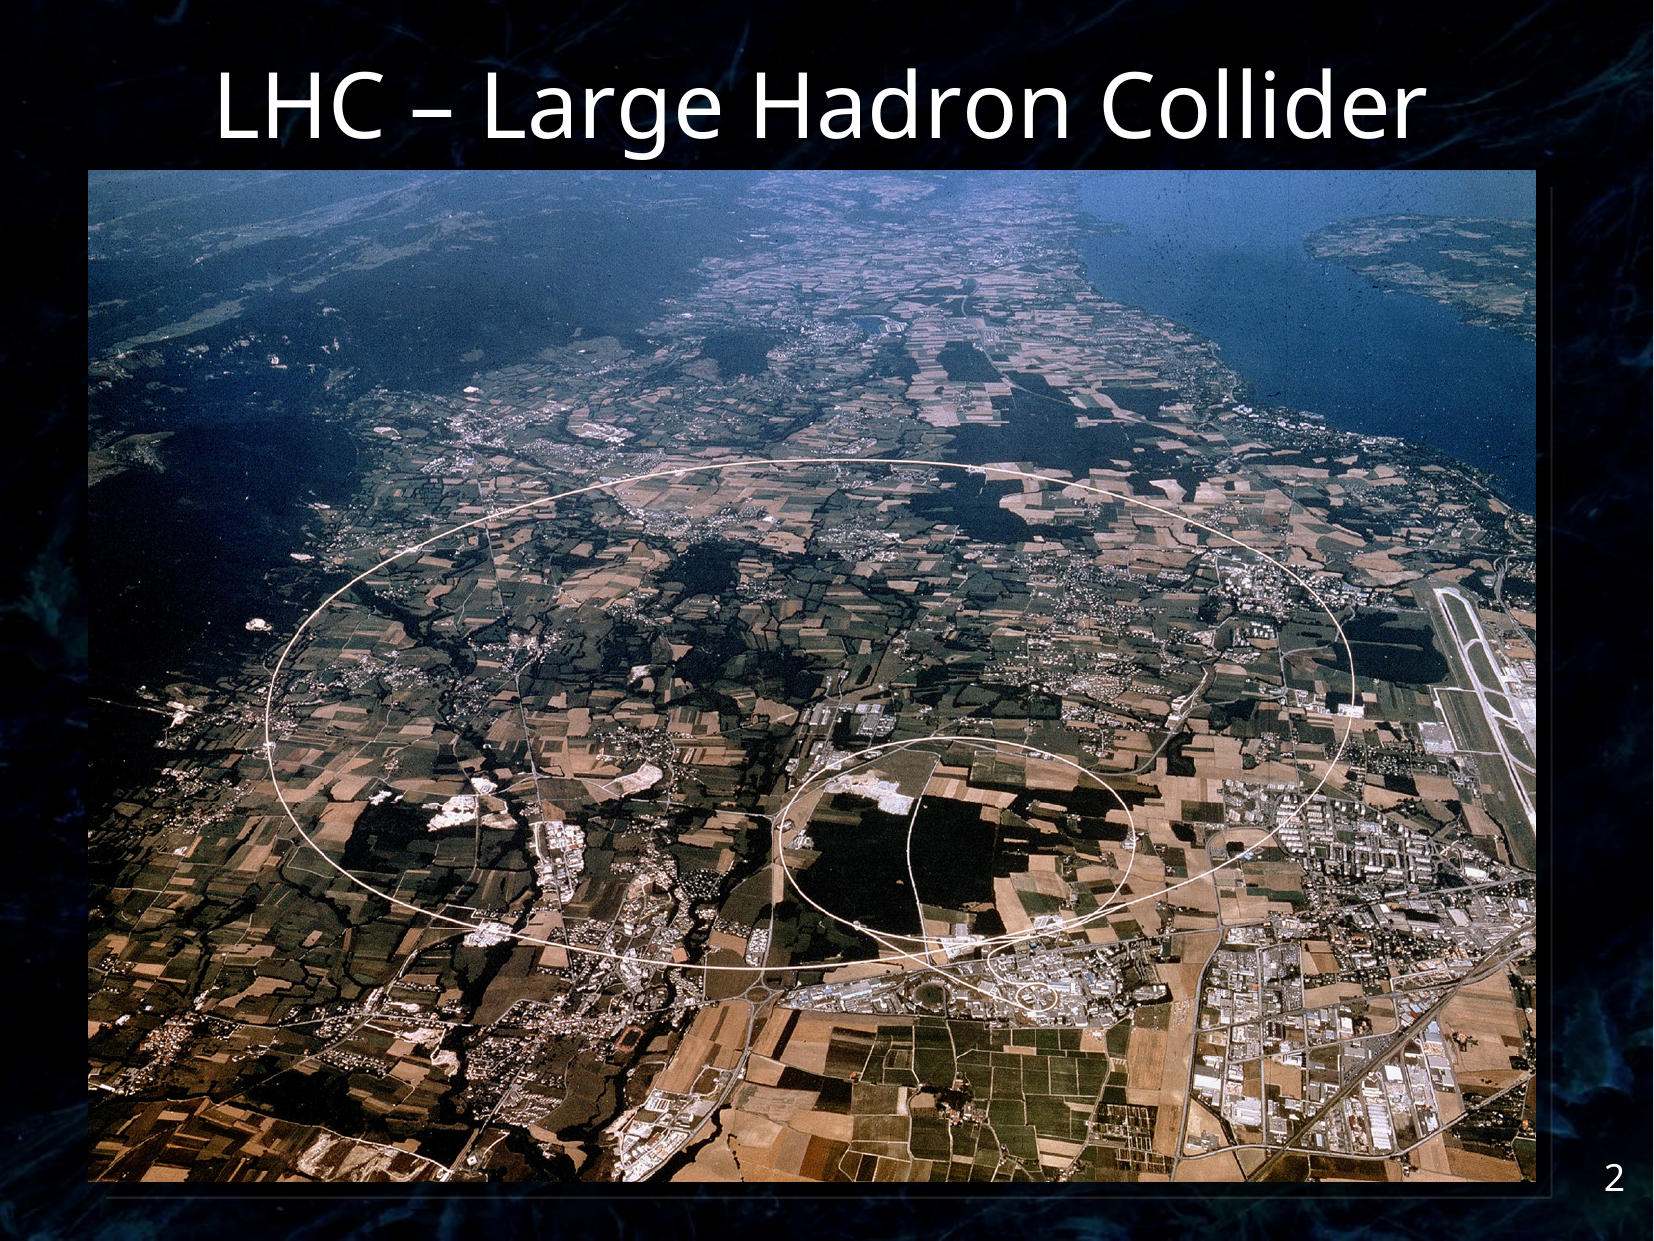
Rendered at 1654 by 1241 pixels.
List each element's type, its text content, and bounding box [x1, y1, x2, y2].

title LHC – Large Hadron Collider [77, 29, 1565, 178]
picture [0, 0, 1654, 1241]
